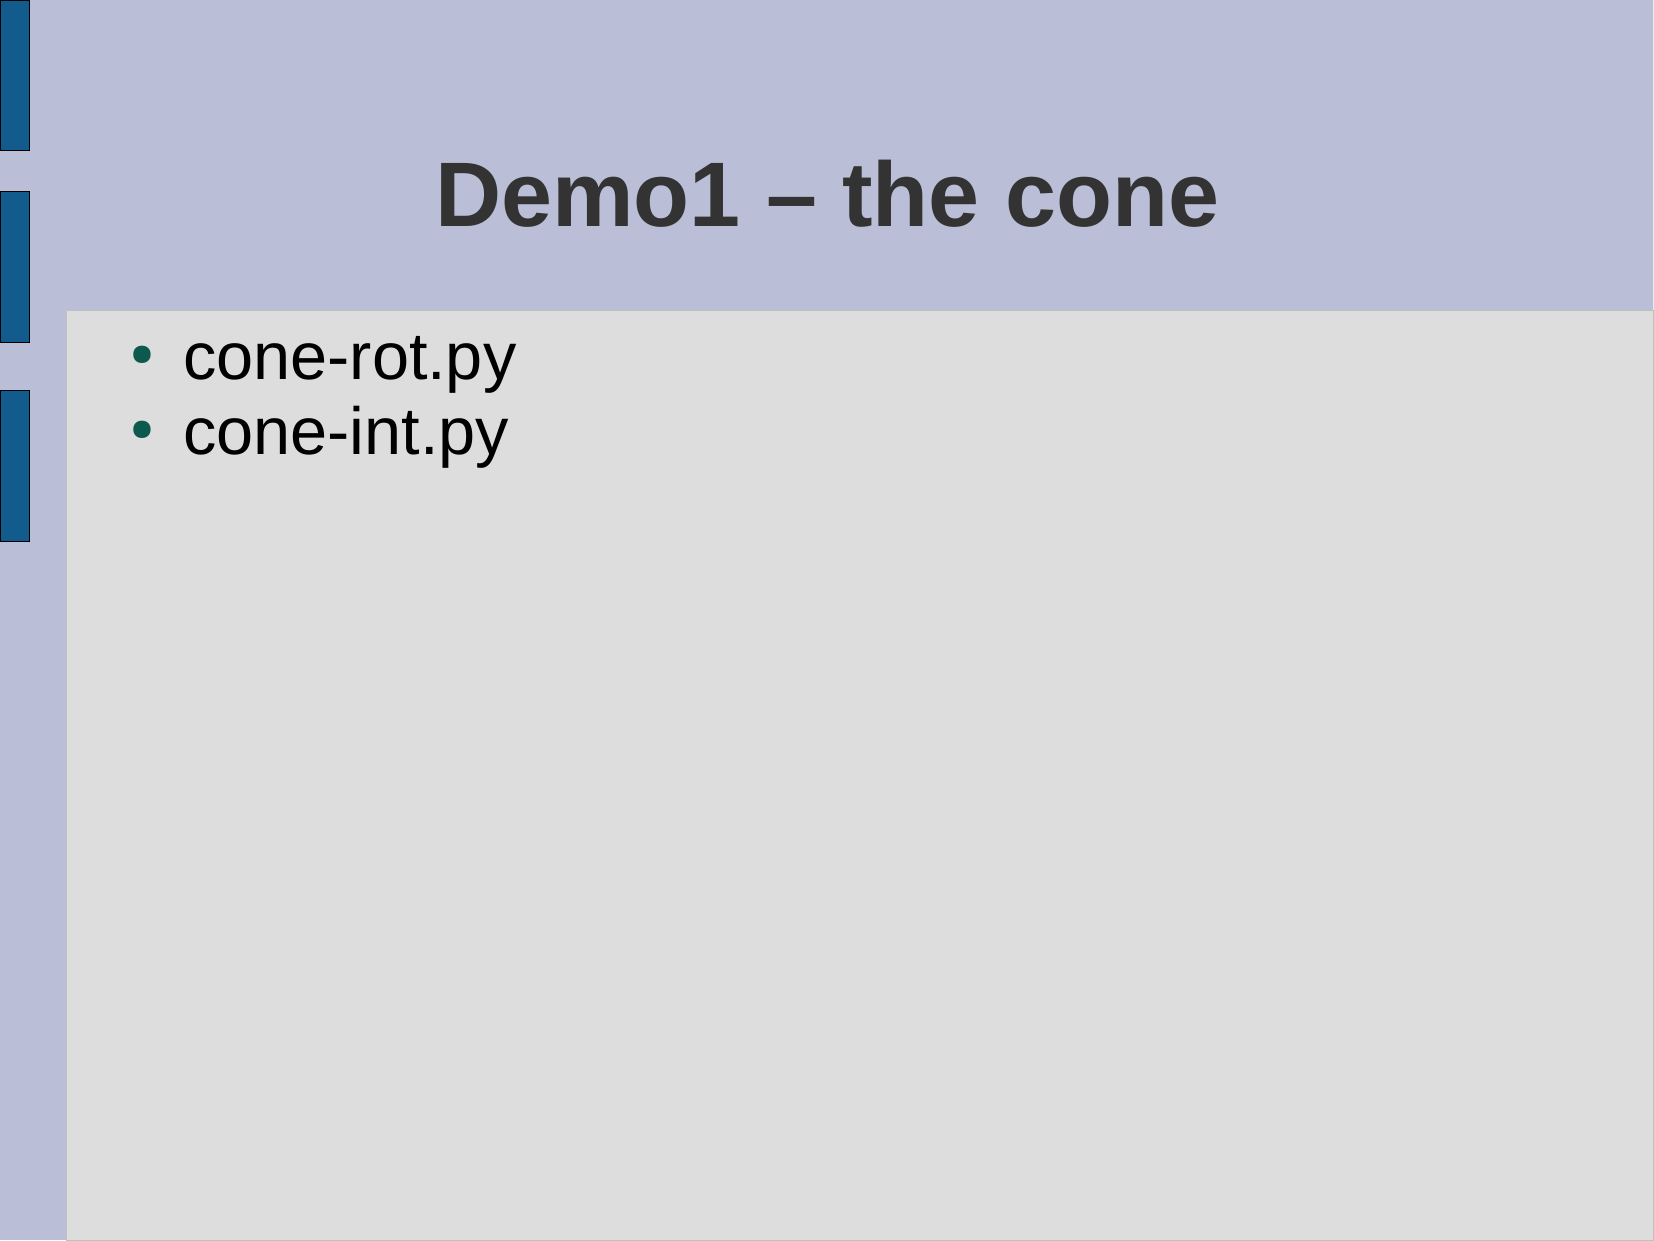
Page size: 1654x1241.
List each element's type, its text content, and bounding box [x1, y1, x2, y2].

title Demo1 – the cone [121, 91, 1534, 299]
list cone-rot.py cone-int.py [112, 319, 1613, 1198]
